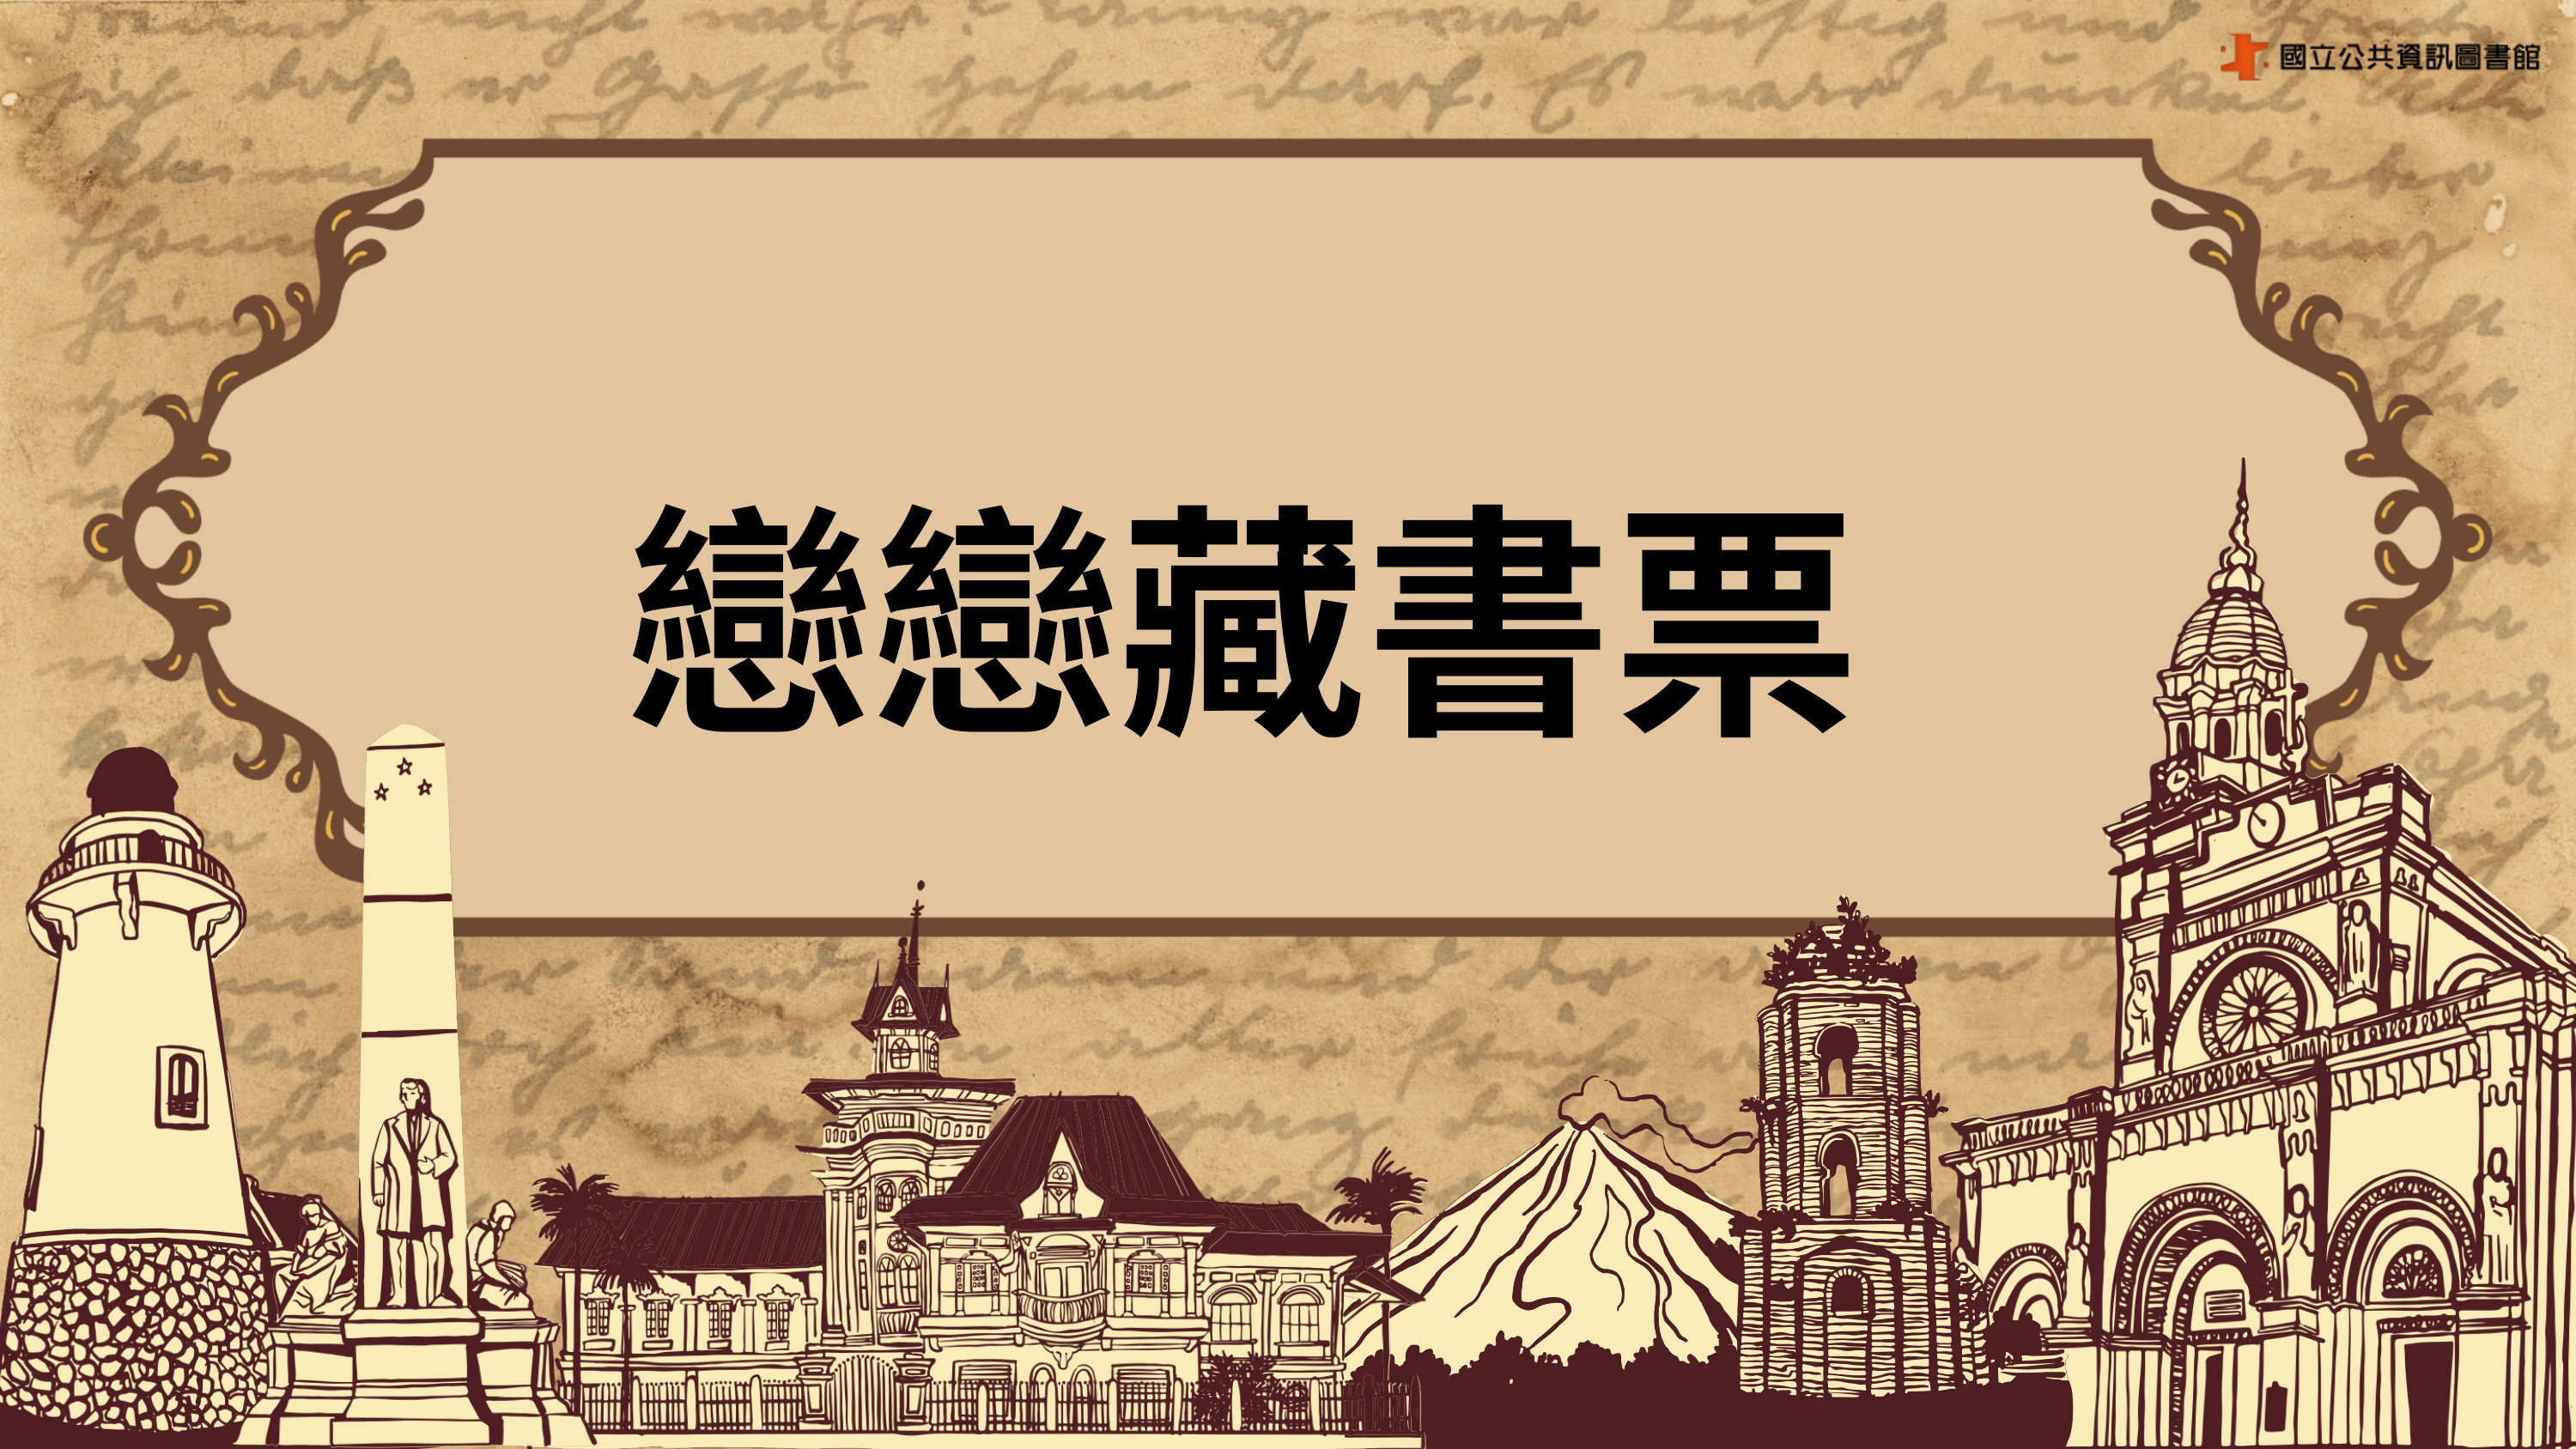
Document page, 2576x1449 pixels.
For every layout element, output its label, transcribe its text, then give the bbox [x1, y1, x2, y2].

text_box 戀戀藏書票 [469, 350, 2016, 770]
picture [0, 0, 2576, 1449]
